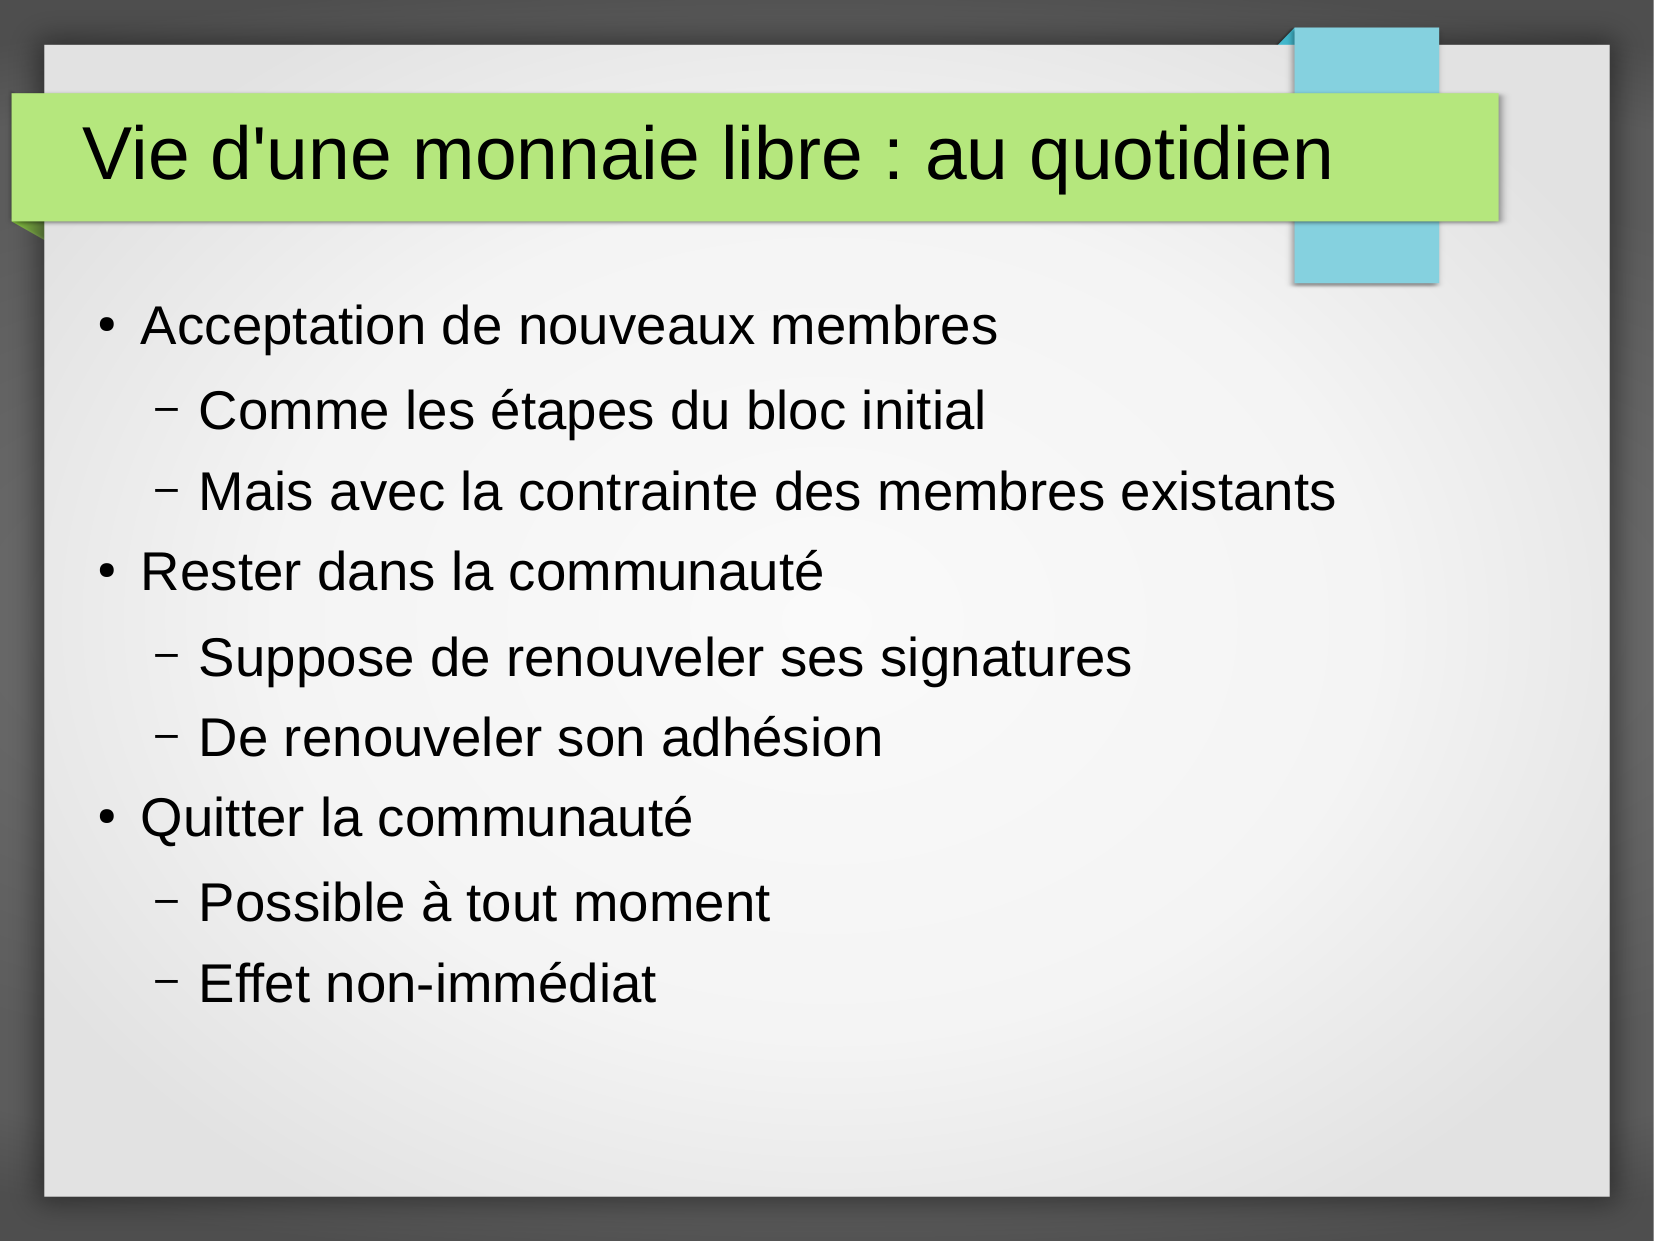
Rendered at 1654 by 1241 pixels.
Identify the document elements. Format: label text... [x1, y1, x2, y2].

title Vie d'une monnaie libre : au quotidien [82, 94, 1489, 213]
list Acceptation de nouveaux membres Comme les étapes du bloc initial Mais avec la contrainte des membres existants Rester dans la communauté Suppose de renouveler ses signatures De renouveler son adhésion Quitter la communauté Possible à tout moment Effet non-immédiat [82, 295, 1571, 1015]
picture [0, 0, 1654, 1241]
